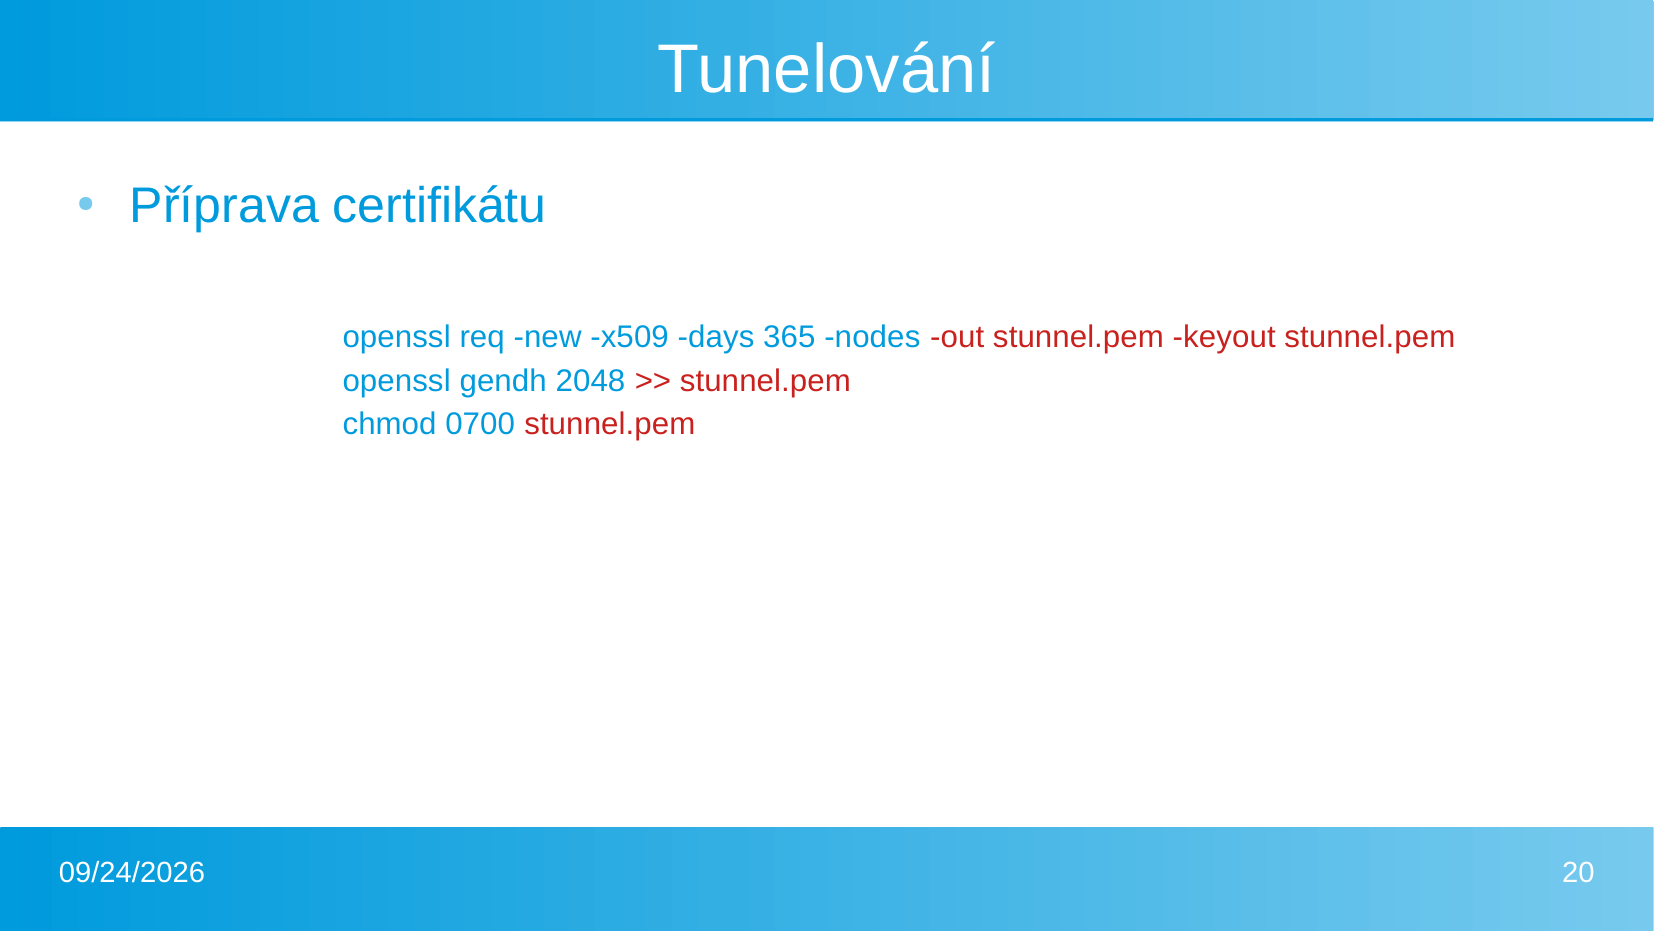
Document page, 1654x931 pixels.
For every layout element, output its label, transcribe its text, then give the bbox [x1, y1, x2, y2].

list Příprava certifikátu openssl req -new -x509 -days 365 -nodes -out stunnel.pem -keyout stunnel.pem openssl gendh 2048 >> stunnel.pem chmod 0700 stunnel.pem [59, 177, 1595, 768]
title Tunelování [59, 29, 1595, 108]
